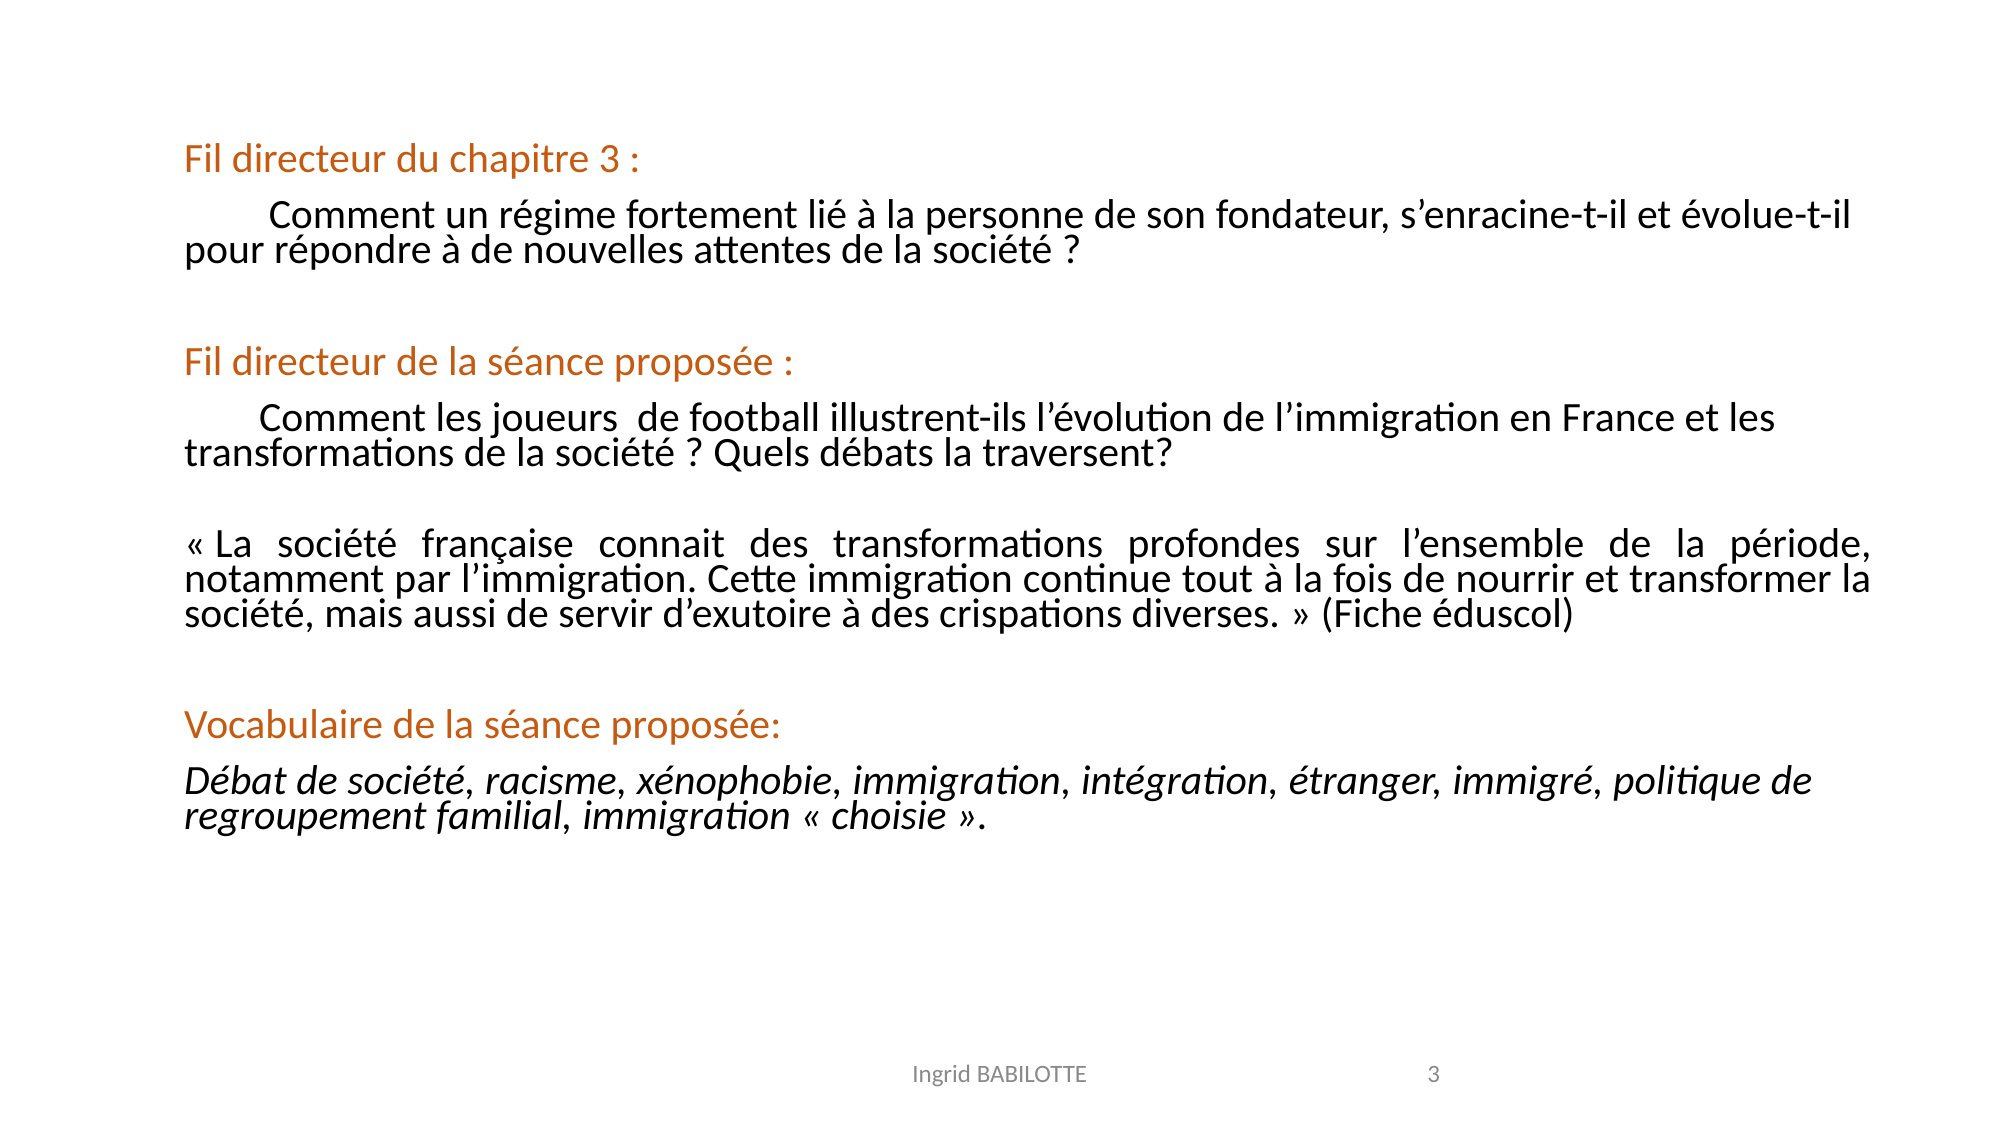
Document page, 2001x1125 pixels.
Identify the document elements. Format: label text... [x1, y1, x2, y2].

list Fil directeur du chapitre 3 : Comment un régime fortement lié à la personne de son fondateur, s’enracine-t-il et évolue-t-il pour répondre à de nouvelles attentes de la société ? Fil directeur de la séance proposée : Comment les joueurs de football illustrent-ils l’évolution de l’immigration en France et les transformations de la société ? Quels débats la traversent? « La société française connait des transformations profondes sur l’ensemble de la période, notamment par l’immigration. Cette immigration continue tout à la fois de nourrir et transformer la société, mais aussi de servir d’exutoire à des crispations diverses. » (Fiche éduscol) Vocabulaire de la séance proposée: Débat de société, racisme, xénophobie, immigration, intégration, étranger, immigré, politique de regroupement familial, immigration « choisie ». [169, 137, 1895, 910]
text_box Ingrid BABILOTTE [662, 1042, 1338, 1103]
text_box 3 [1412, 1042, 1863, 1103]
